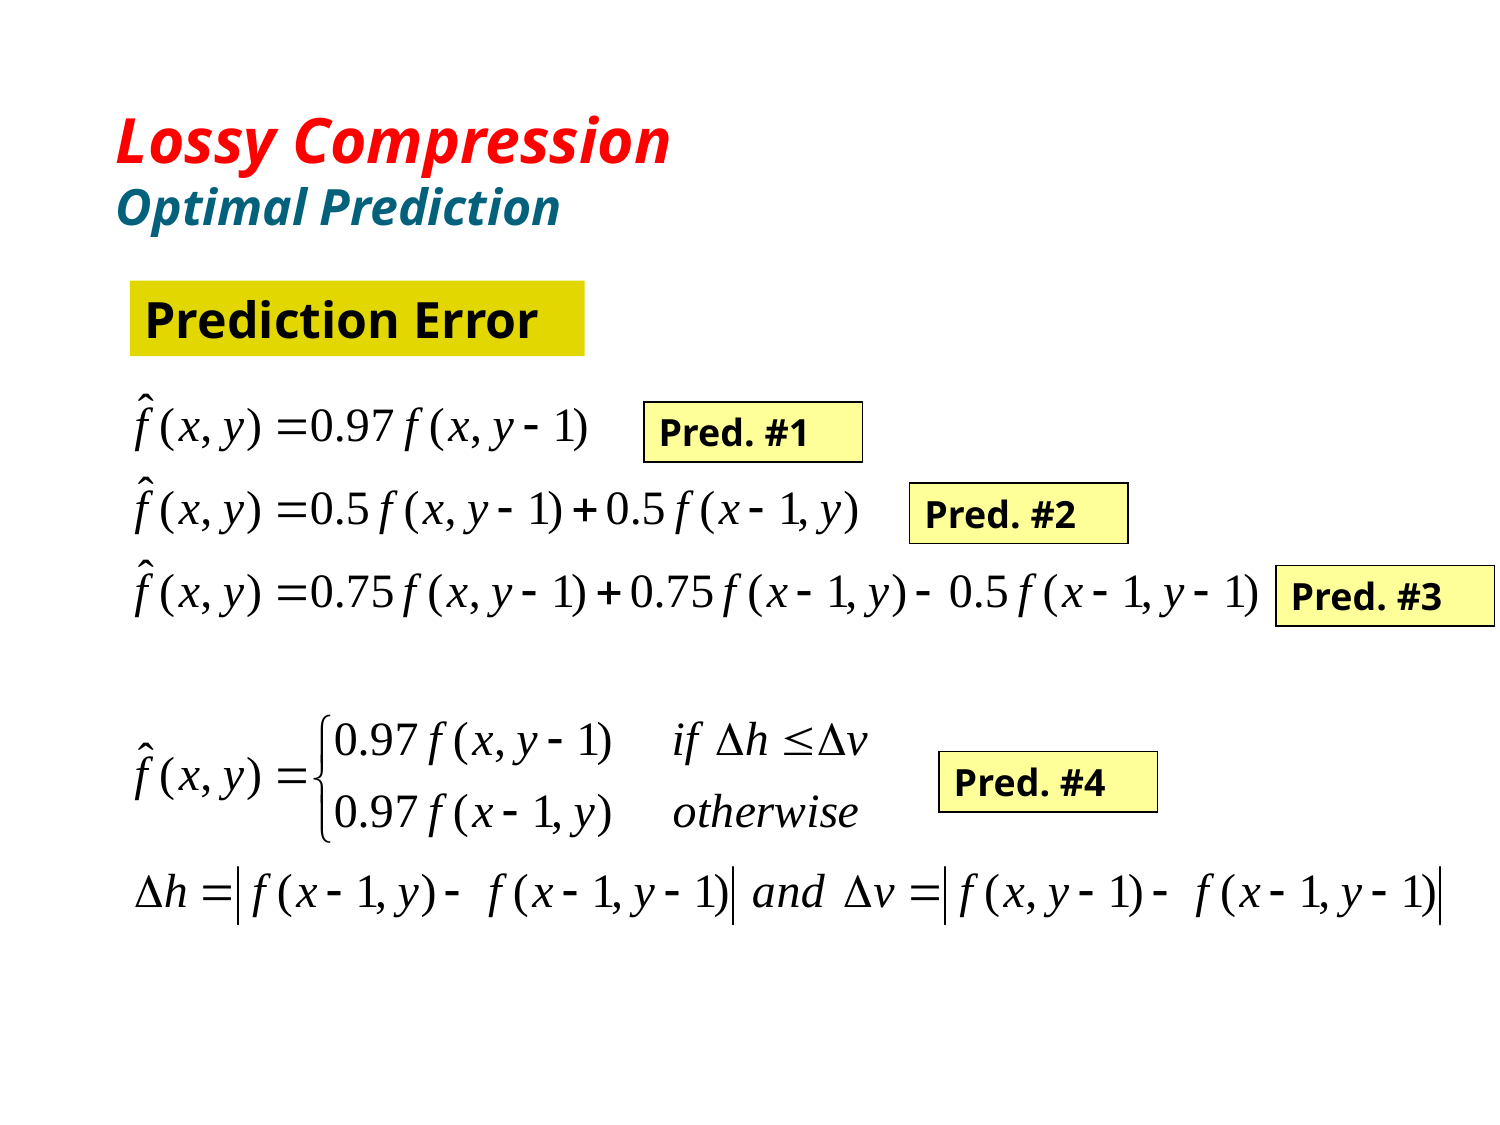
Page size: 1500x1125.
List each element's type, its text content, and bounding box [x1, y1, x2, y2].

chart [118, 383, 1453, 935]
text_box Pred. #4 [939, 751, 1158, 812]
text_box Prediction Error [129, 280, 585, 357]
text_box Pred. #3 [1275, 565, 1495, 627]
text_box Lossy Compression Optimal Prediction [101, 55, 1377, 244]
text_box Pred. #2 [909, 483, 1129, 544]
text_box Pred. #1 [643, 401, 863, 463]
